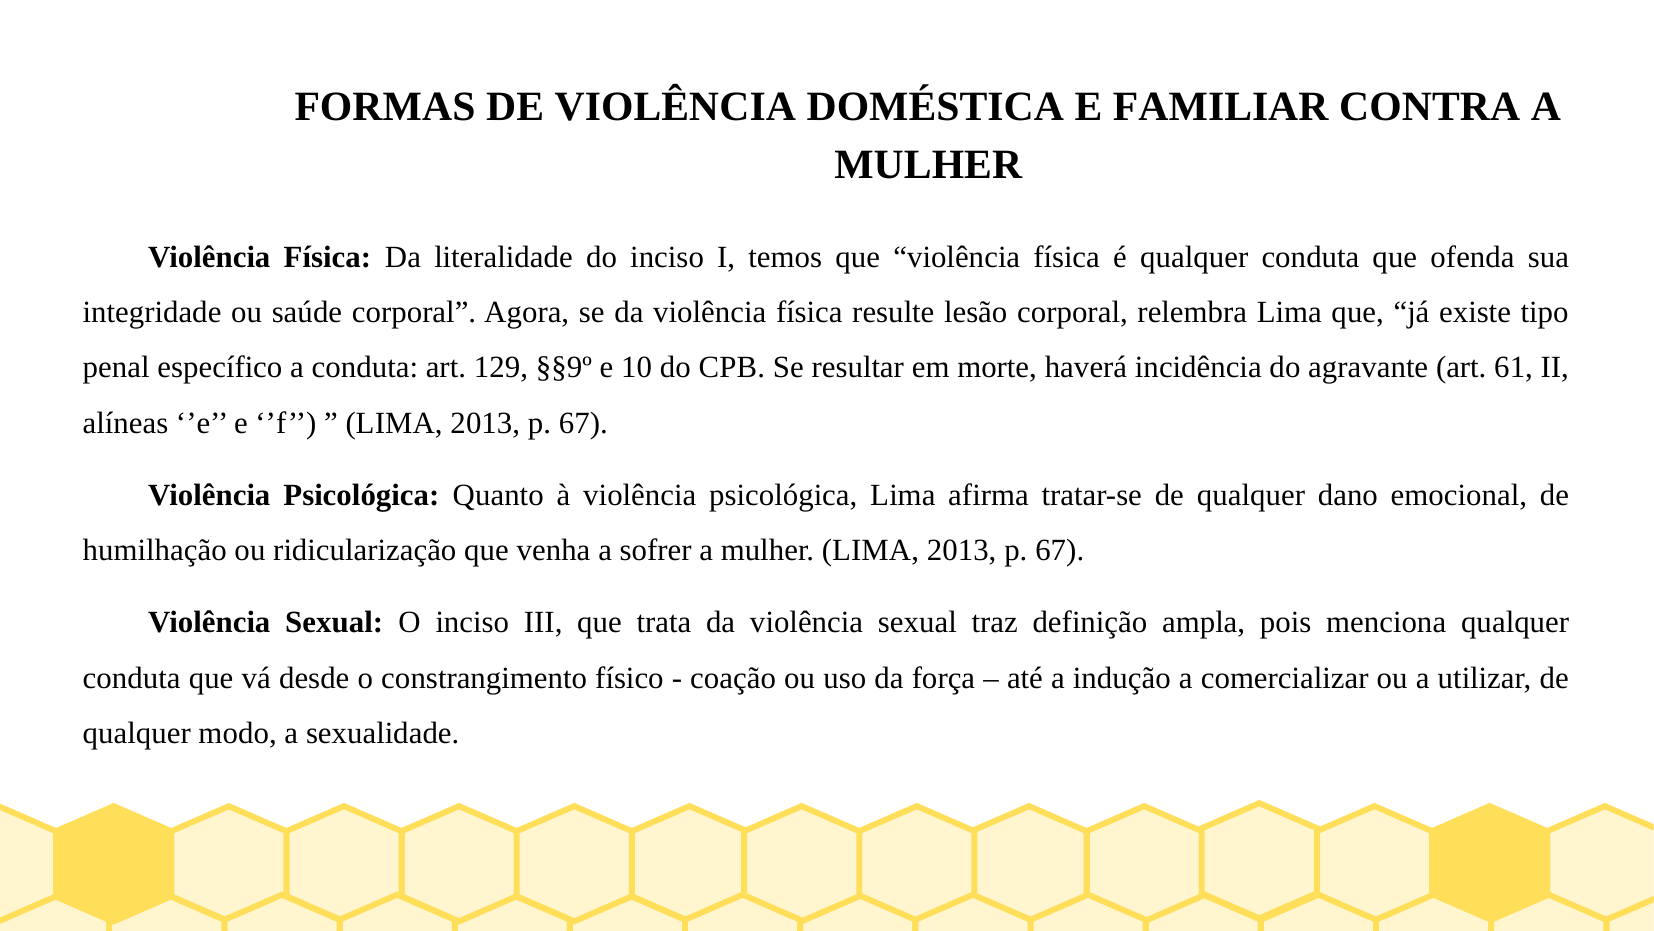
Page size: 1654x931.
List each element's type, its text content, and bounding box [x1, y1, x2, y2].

list Violência Física: Da literalidade do inciso I, temos que “violência física é qualquer conduta que ofenda sua integridade ou saúde corporal”. Agora, se da violência física resulte lesão corporal, relembra Lima que, “já existe tipo penal específico a conduta: art. 129, §§9º e 10 do CPB. Se resultar em morte, haverá incidência do agravante (art. 61, II, alíneas ‘’e’’ e ‘’f’’) ” (LIMA, 2013, p. 67). Violência Psicológica: Quanto à violência psicológica, Lima afirma tratar-se de qualquer dano emocional, de humilhação ou ridicularização que venha a sofrer a mulher. (LIMA, 2013, p. 67). Violência Sexual: O inciso III, que trata da violência sexual traz definição ampla, pois menciona qualquer conduta que vá desde o constrangimento físico - coação ou uso da força – até a indução a comercializar ou a utilizar, de qualquer modo, a sexualidade. [82, 217, 1571, 758]
title FORMAS DE VIOLÊNCIA DOMÉSTICA E FAMILIAR CONTRA A MULHER [118, 51, 1607, 207]
